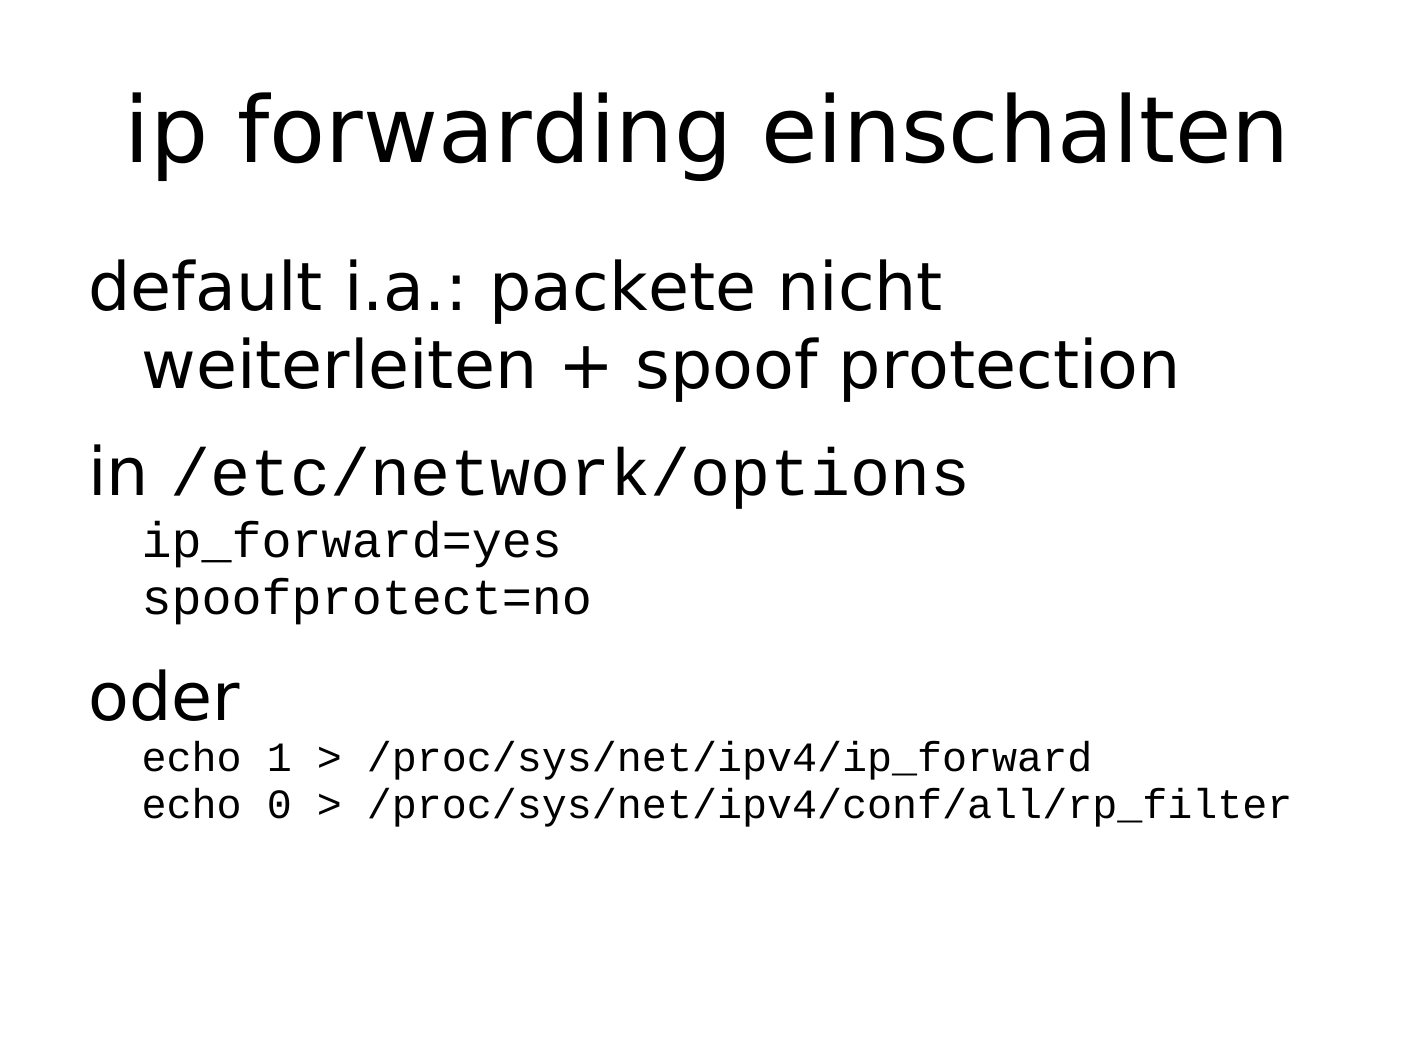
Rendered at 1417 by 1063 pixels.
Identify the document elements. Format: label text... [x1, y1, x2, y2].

list default i.a.: packete nicht weiterleiten + spoof protection in /etc/network/options ip_forward=yes spoofprotect=no oder echo 1 > /proc/sys/net/ipv4/ip_forward echo 0 > /proc/sys/net/ipv4/conf/all/rp_filter [70, 248, 1346, 939]
title ip forwarding einschalten [70, 49, 1346, 213]
